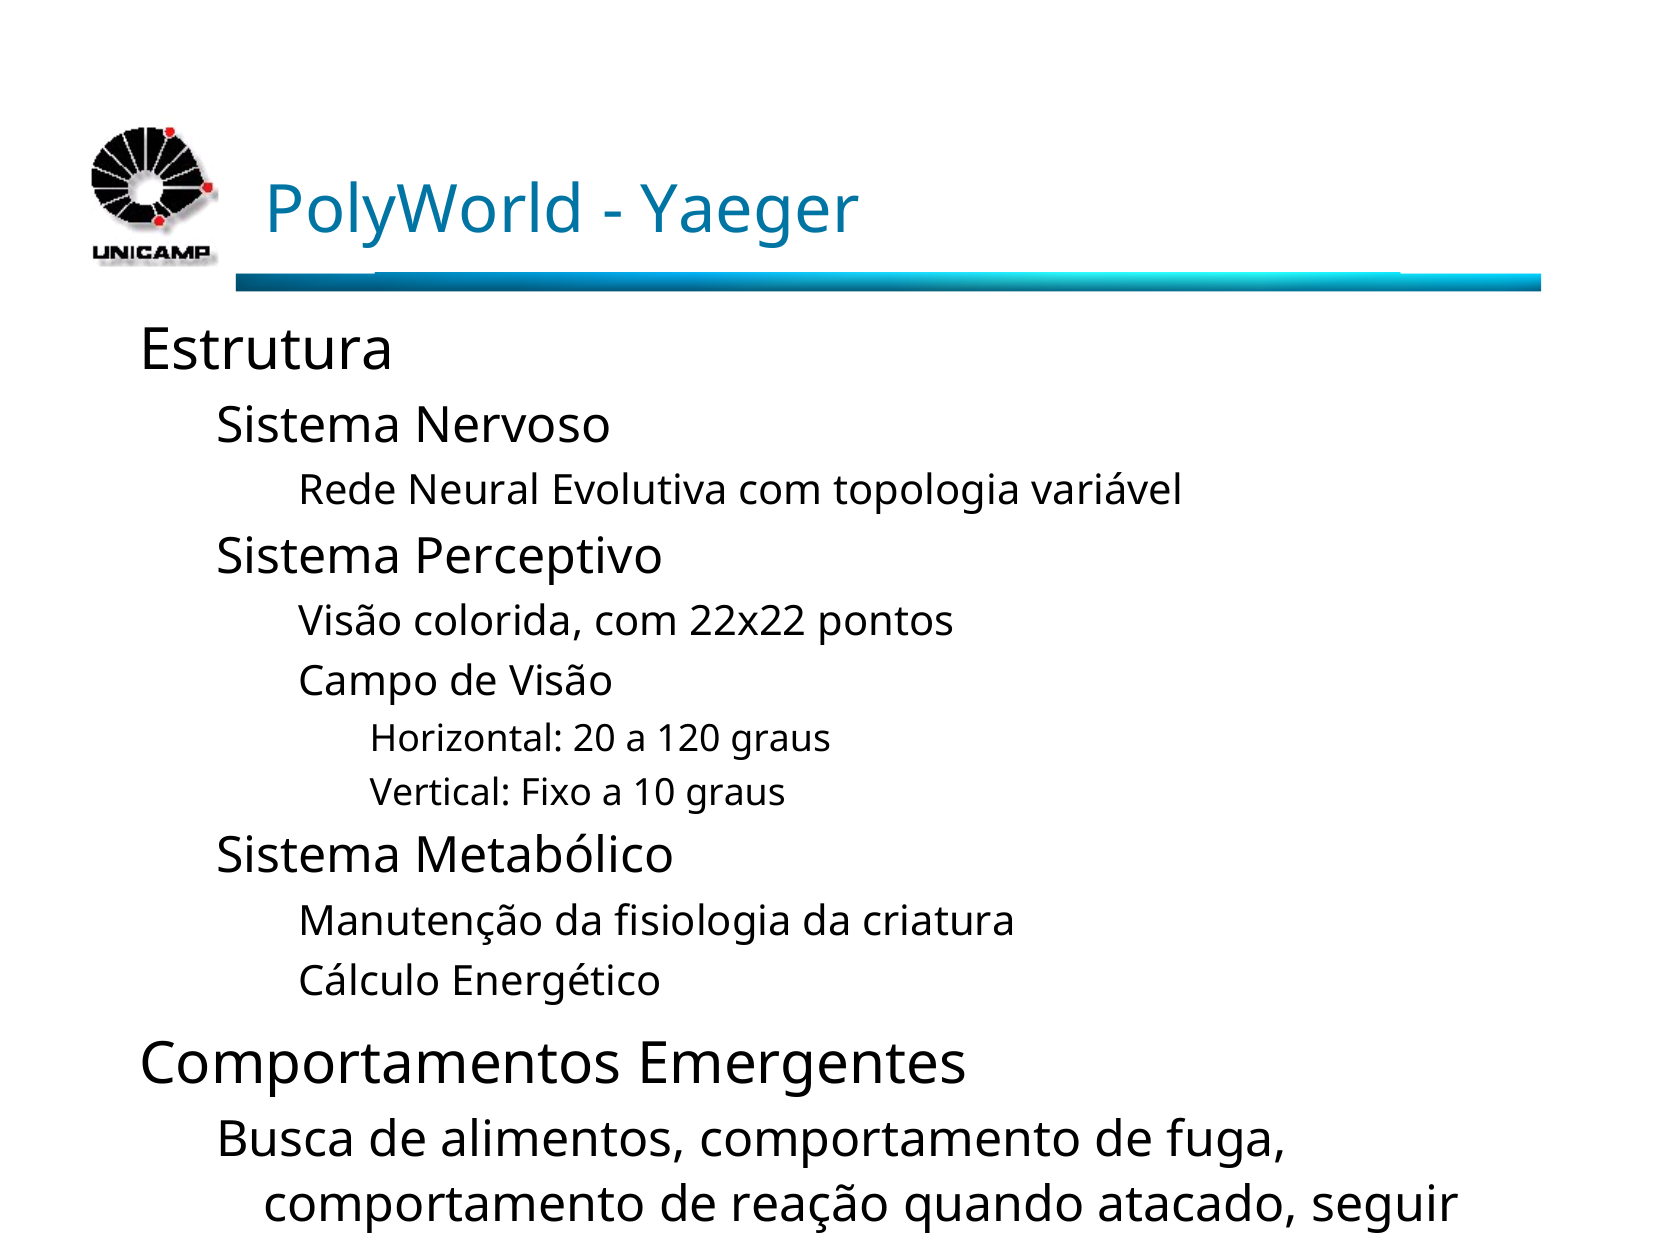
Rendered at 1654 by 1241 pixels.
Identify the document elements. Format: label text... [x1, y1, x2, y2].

list Estrutura Sistema Nervoso Rede Neural Evolutiva com topologia variável Sistema Perceptivo Visão colorida, com 22x22 pontos Campo de Visão Horizontal: 20 a 120 graus Vertical: Fixo a 10 graus Sistema Metabólico Manutenção da fisiologia da criatura Cálculo Energético Comportamentos Emergentes Busca de alimentos, comportamento de fuga, comportamento de reação quando atacado, seguir outros organismos, etc. [121, 309, 1534, 1198]
title PolyWorld - Yaeger [264, 42, 1534, 250]
picture [125, 272, 1654, 295]
